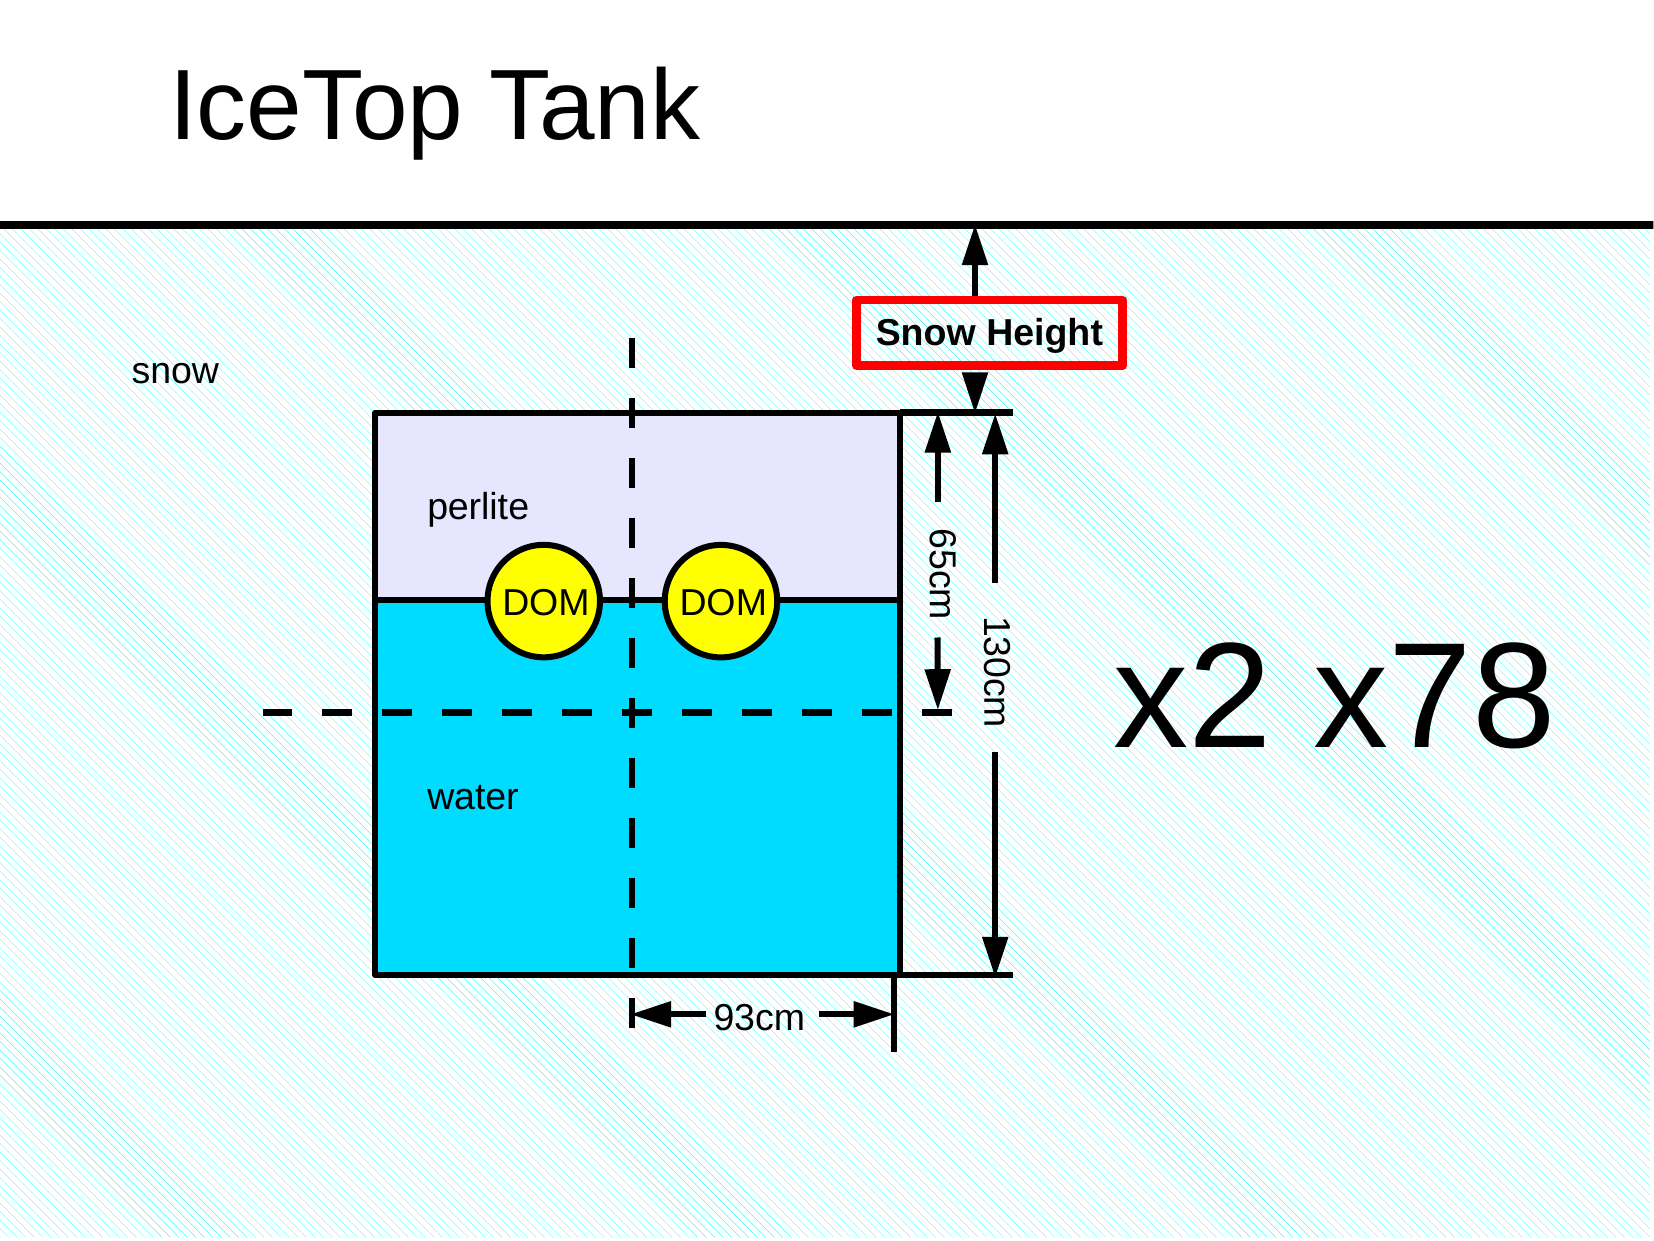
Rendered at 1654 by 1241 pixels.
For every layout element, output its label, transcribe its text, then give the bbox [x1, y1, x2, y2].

text_box water [412, 768, 534, 826]
text_box Snow Height [856, 300, 1123, 366]
text_box 93cm [698, 989, 820, 1046]
text_box IceTop Tank [150, 37, 720, 174]
text_box DOM [664, 574, 782, 632]
text_box 130cm [940, 601, 1026, 784]
text_box perlite [412, 477, 544, 535]
text_box DOM [487, 574, 605, 632]
text_box 65cm [850, 513, 972, 663]
text_box [0, 229, 1651, 1238]
text_box snow [112, 337, 239, 404]
text_box x2 x78 [1094, 600, 1576, 792]
